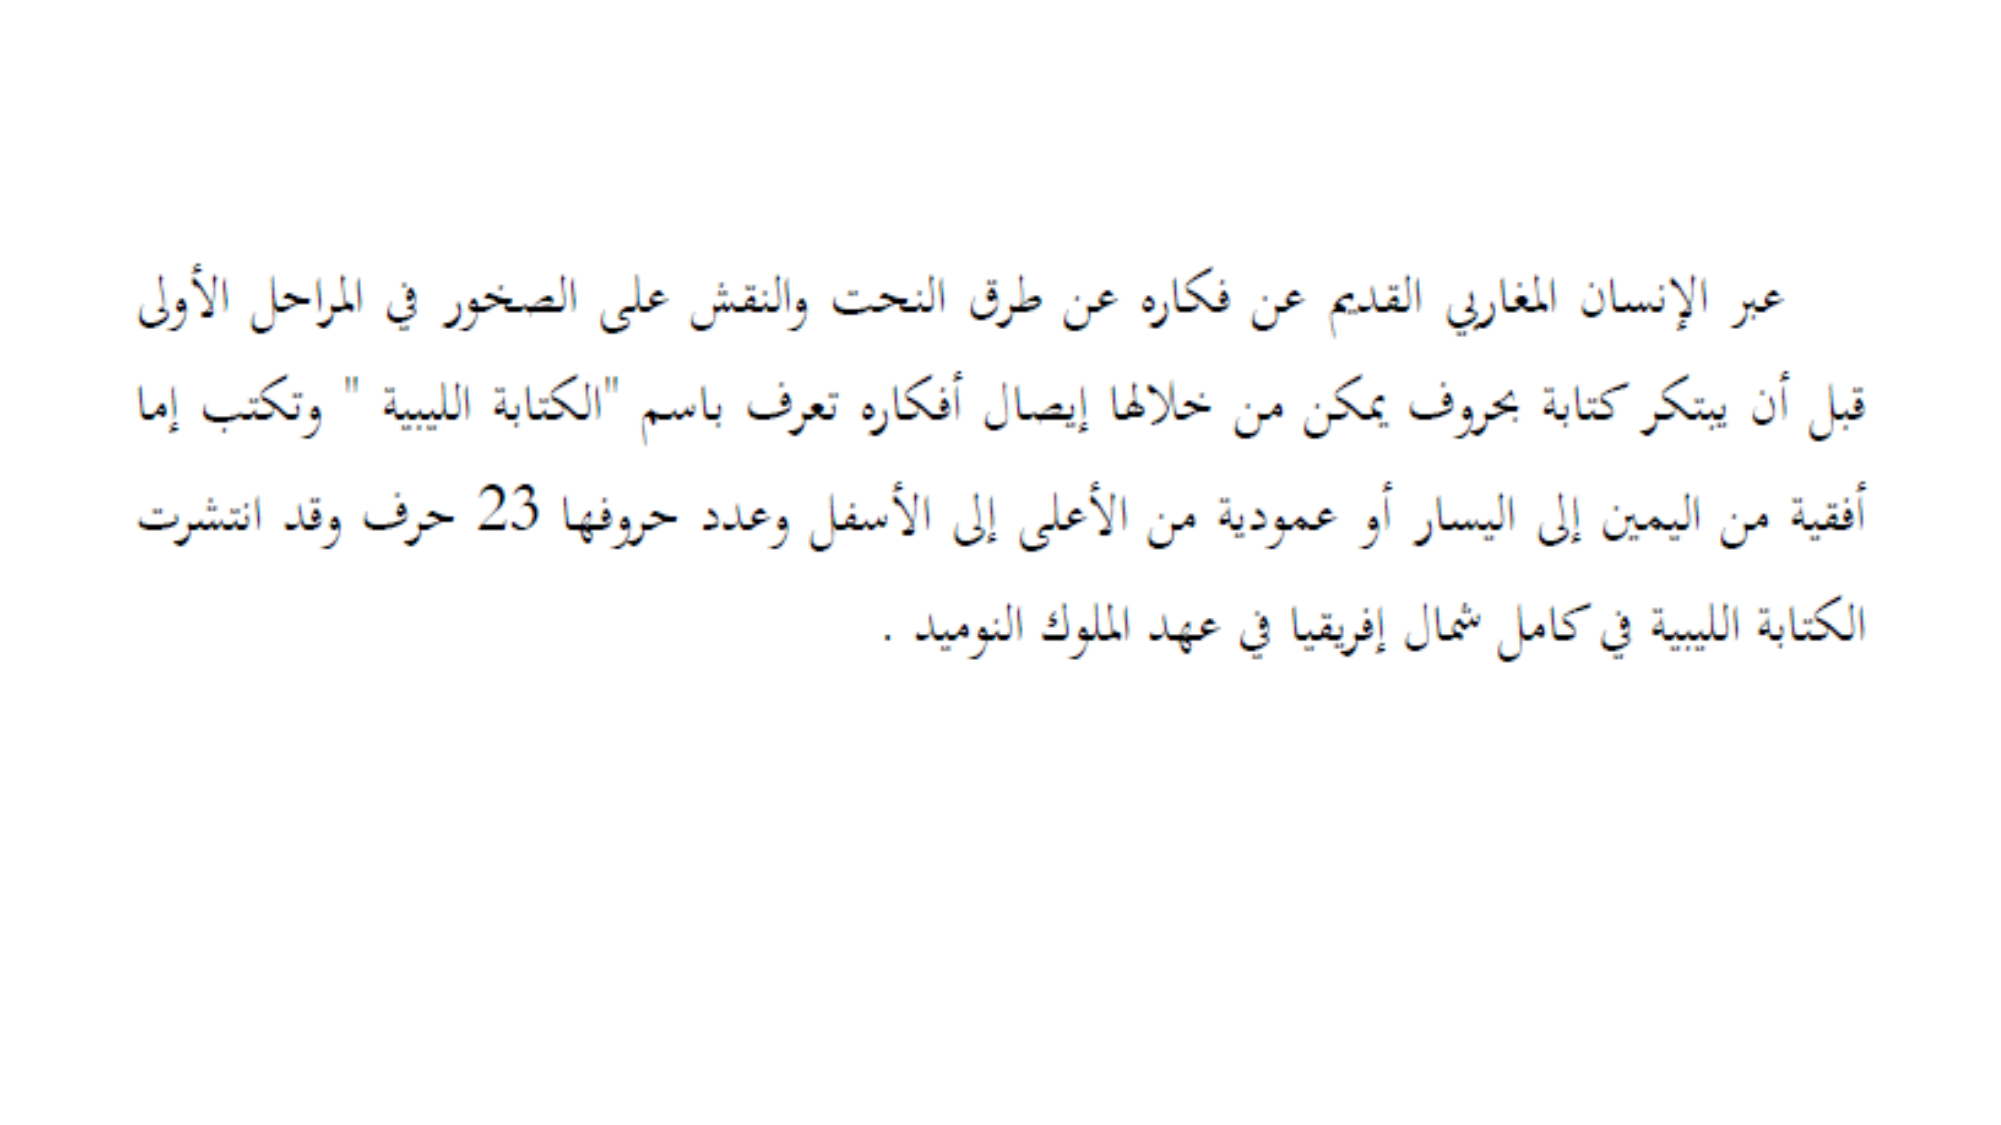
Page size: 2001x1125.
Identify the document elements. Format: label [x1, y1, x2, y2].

picture [111, 259, 1896, 727]
